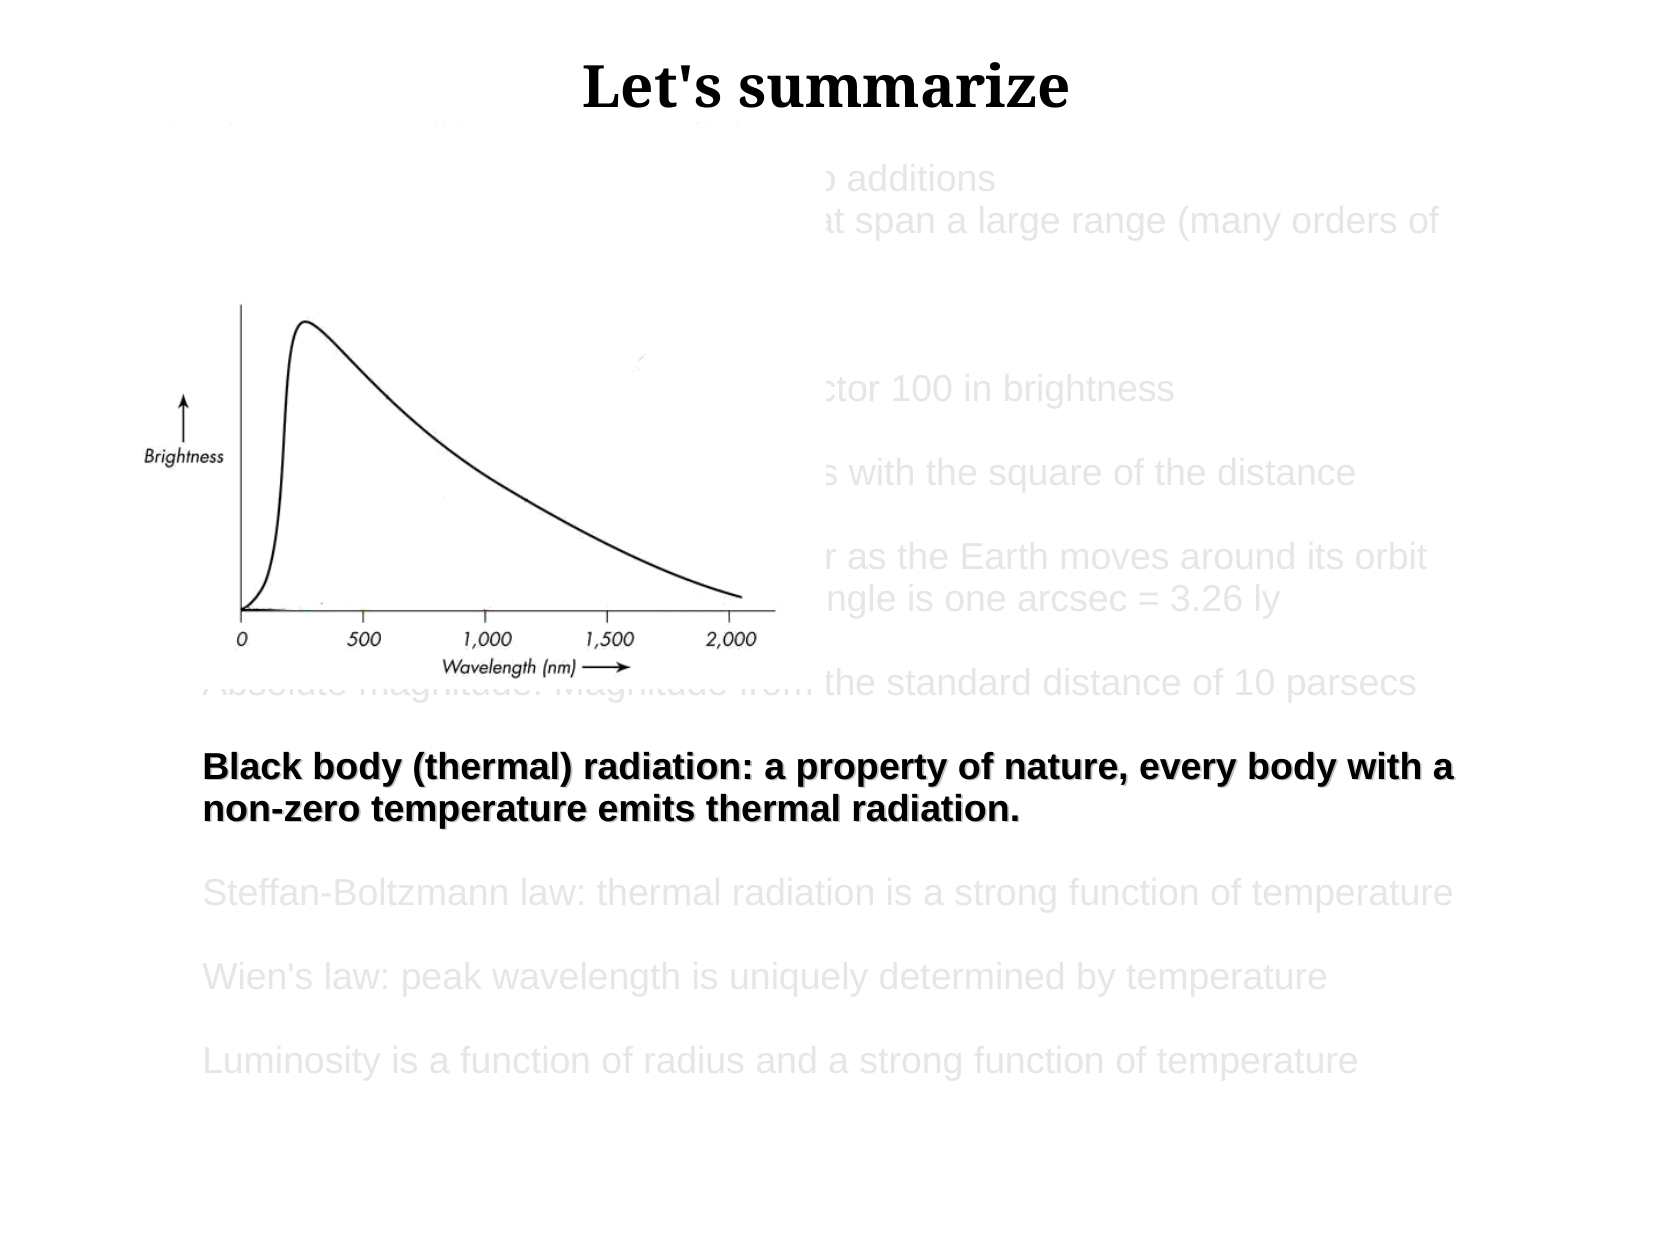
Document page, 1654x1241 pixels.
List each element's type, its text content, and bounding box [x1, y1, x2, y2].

text_box Let's summarize [0, 37, 1654, 129]
picture [75, 112, 826, 689]
text_box Logarithms convert multiplications into additions Useful when dealing with numbers that span a large range (many orders of magnitude) Magnitude scale: A reverse scale Logarithmic: 5 magnitudes mean a factor 100 in brightness Physical brightness is called Flux, falls with the square of the distance Parallax: apparent movement of a star as the Earth moves around its orbit Parsec: distance where the parallax angle is one arcsec = 3.26 ly Absolute magnitude: Magnitude from the standard distance of 10 parsecs Black body (thermal) radiation: a property of nature, every body with a non-zero temperature emits thermal radiation. Steffan-Boltzmann law: thermal radiation is a strong function of temperature Wien's law: peak wavelength is uniquely determined by temperature Luminosity is a function of radius and a strong function of temperature [187, 150, 1538, 1241]
